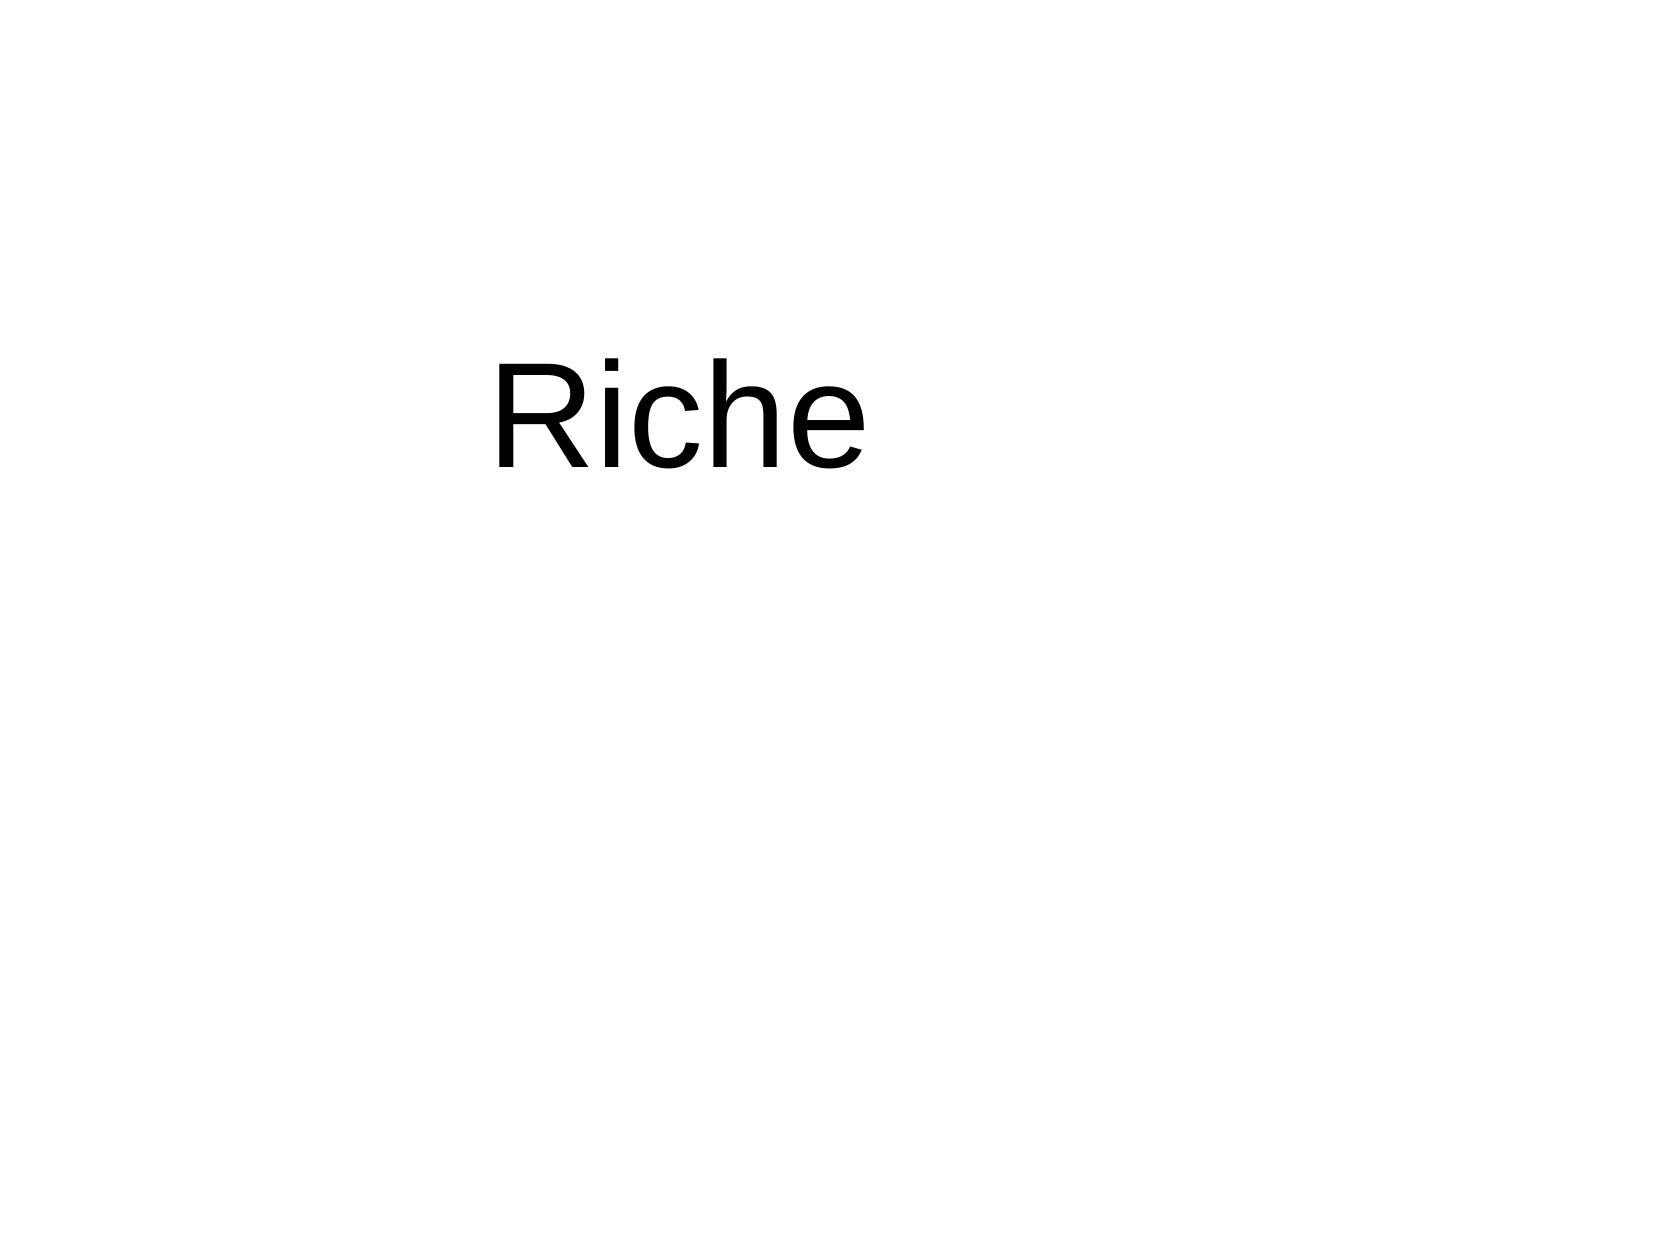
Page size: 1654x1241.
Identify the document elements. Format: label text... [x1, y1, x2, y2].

text_box Riche [472, 324, 1477, 508]
